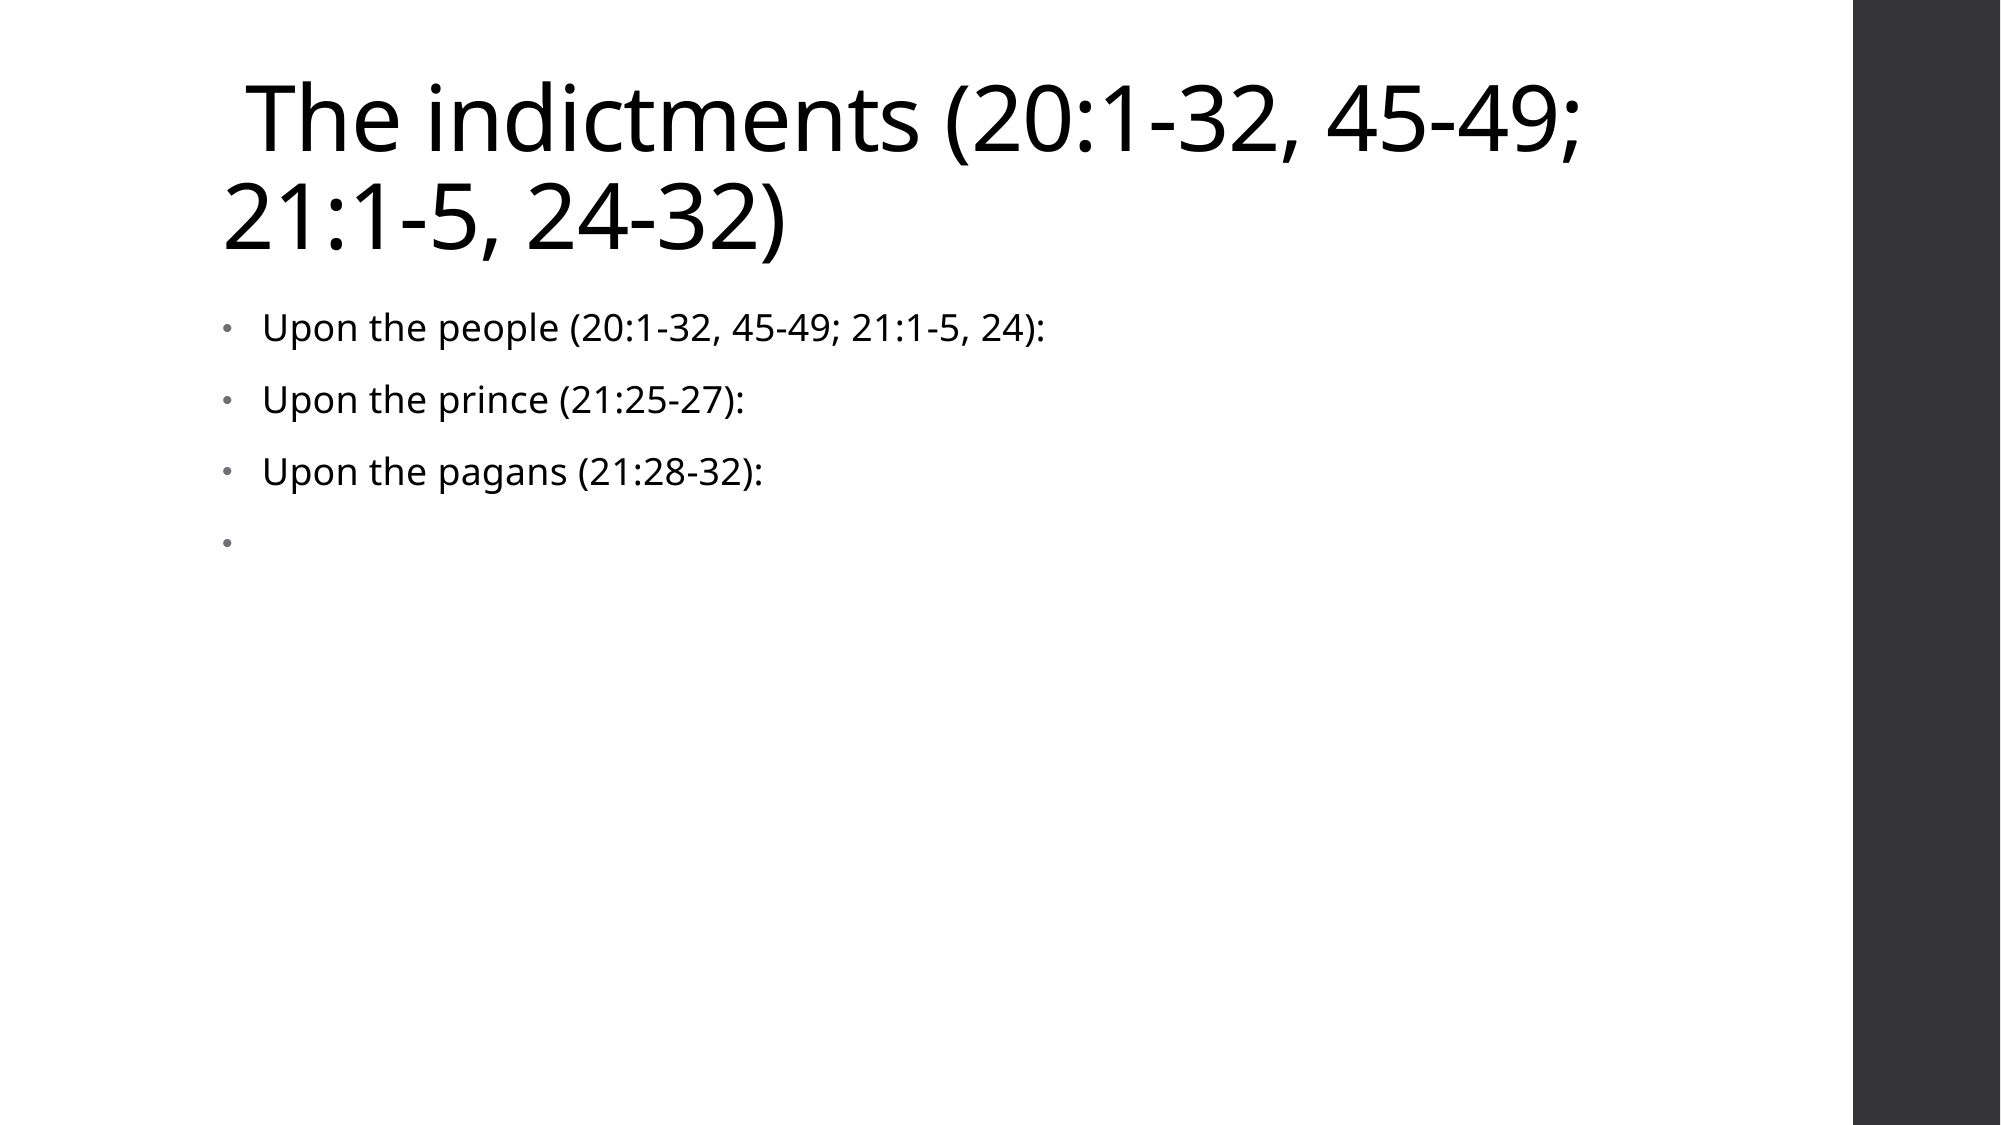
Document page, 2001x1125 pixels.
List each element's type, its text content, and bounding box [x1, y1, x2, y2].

list Upon the people (20:1-32, 45-49; 21:1-5, 24): Upon the prince (21:25-27): Upon the pagans (21:28-32): [206, 299, 1617, 1014]
title The indictments (20:1-32, 45-49; 21:1-5, 24-32) [206, 60, 1797, 278]
